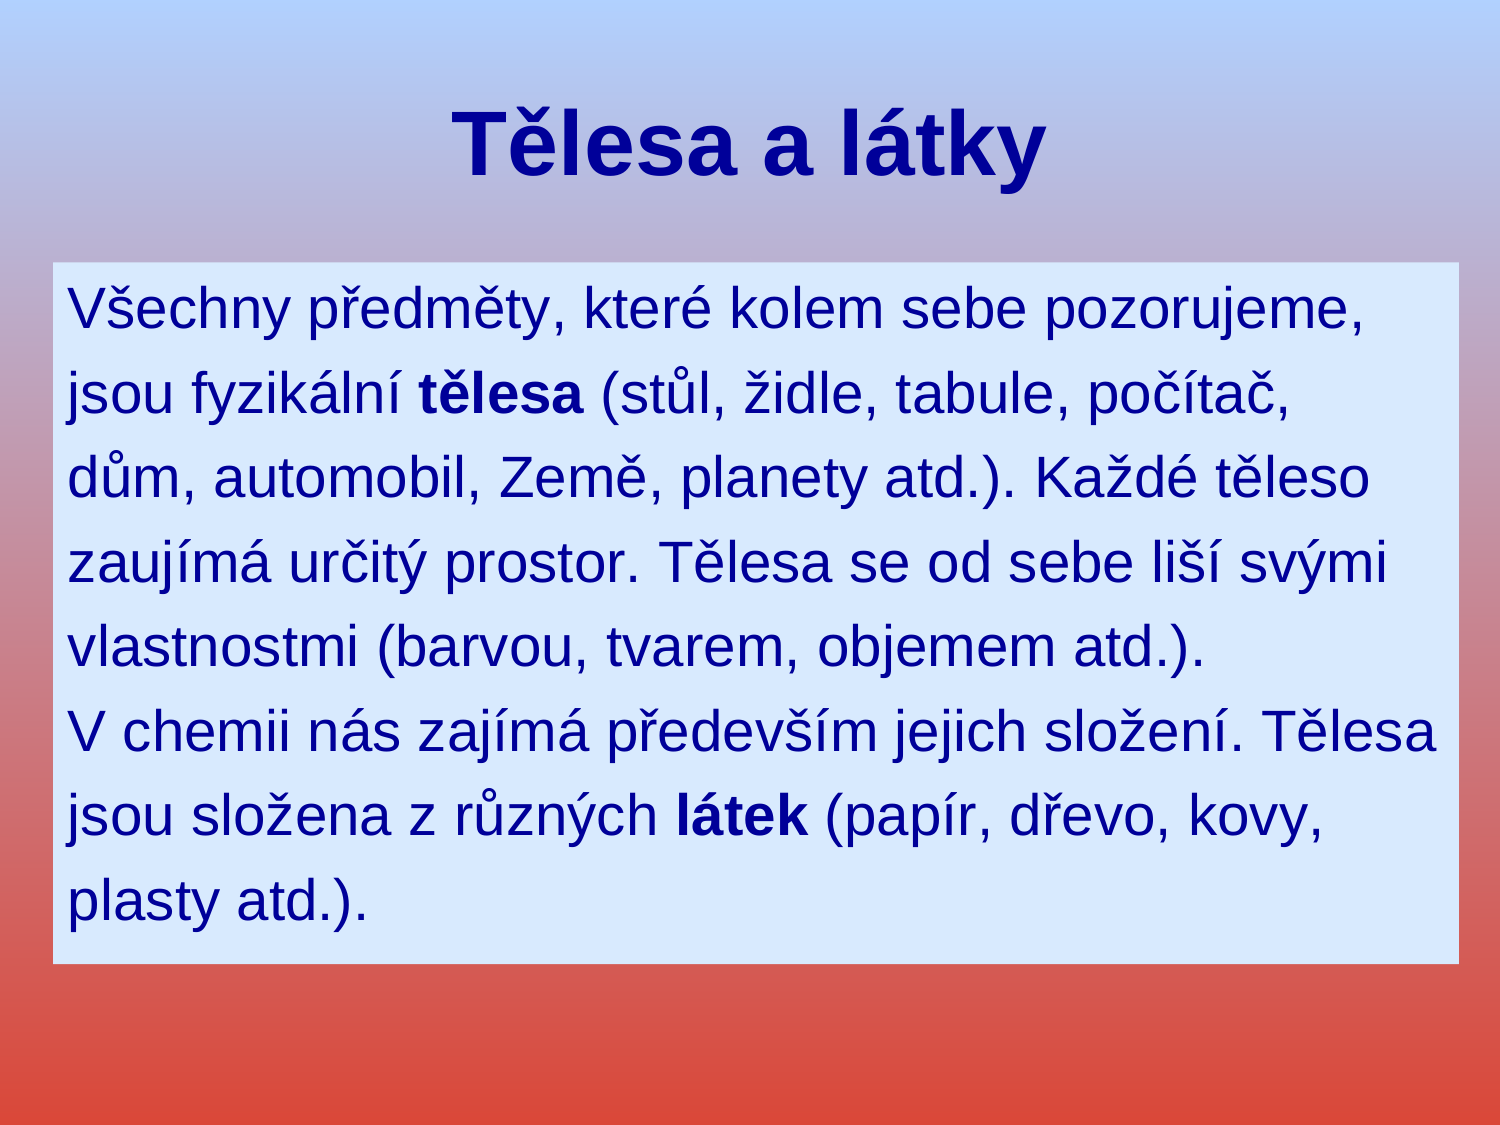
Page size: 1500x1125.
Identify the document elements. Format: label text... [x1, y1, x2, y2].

list Všechny předměty, které kolem sebe pozorujeme, jsou fyzikální tělesa (stůl, židle, tabule, počítač, dům, automobil, Země, planety atd.). Každé těleso zaujímá určitý prostor. Tělesa se od sebe liší svými vlastnostmi (barvou, tvarem, objemem atd.). V chemii nás zajímá především jejich složení. Tělesa jsou složena z různých látek (papír, dřevo, kovy, plasty atd.). [53, 262, 1459, 965]
title Tělesa a látky [75, 45, 1426, 233]
